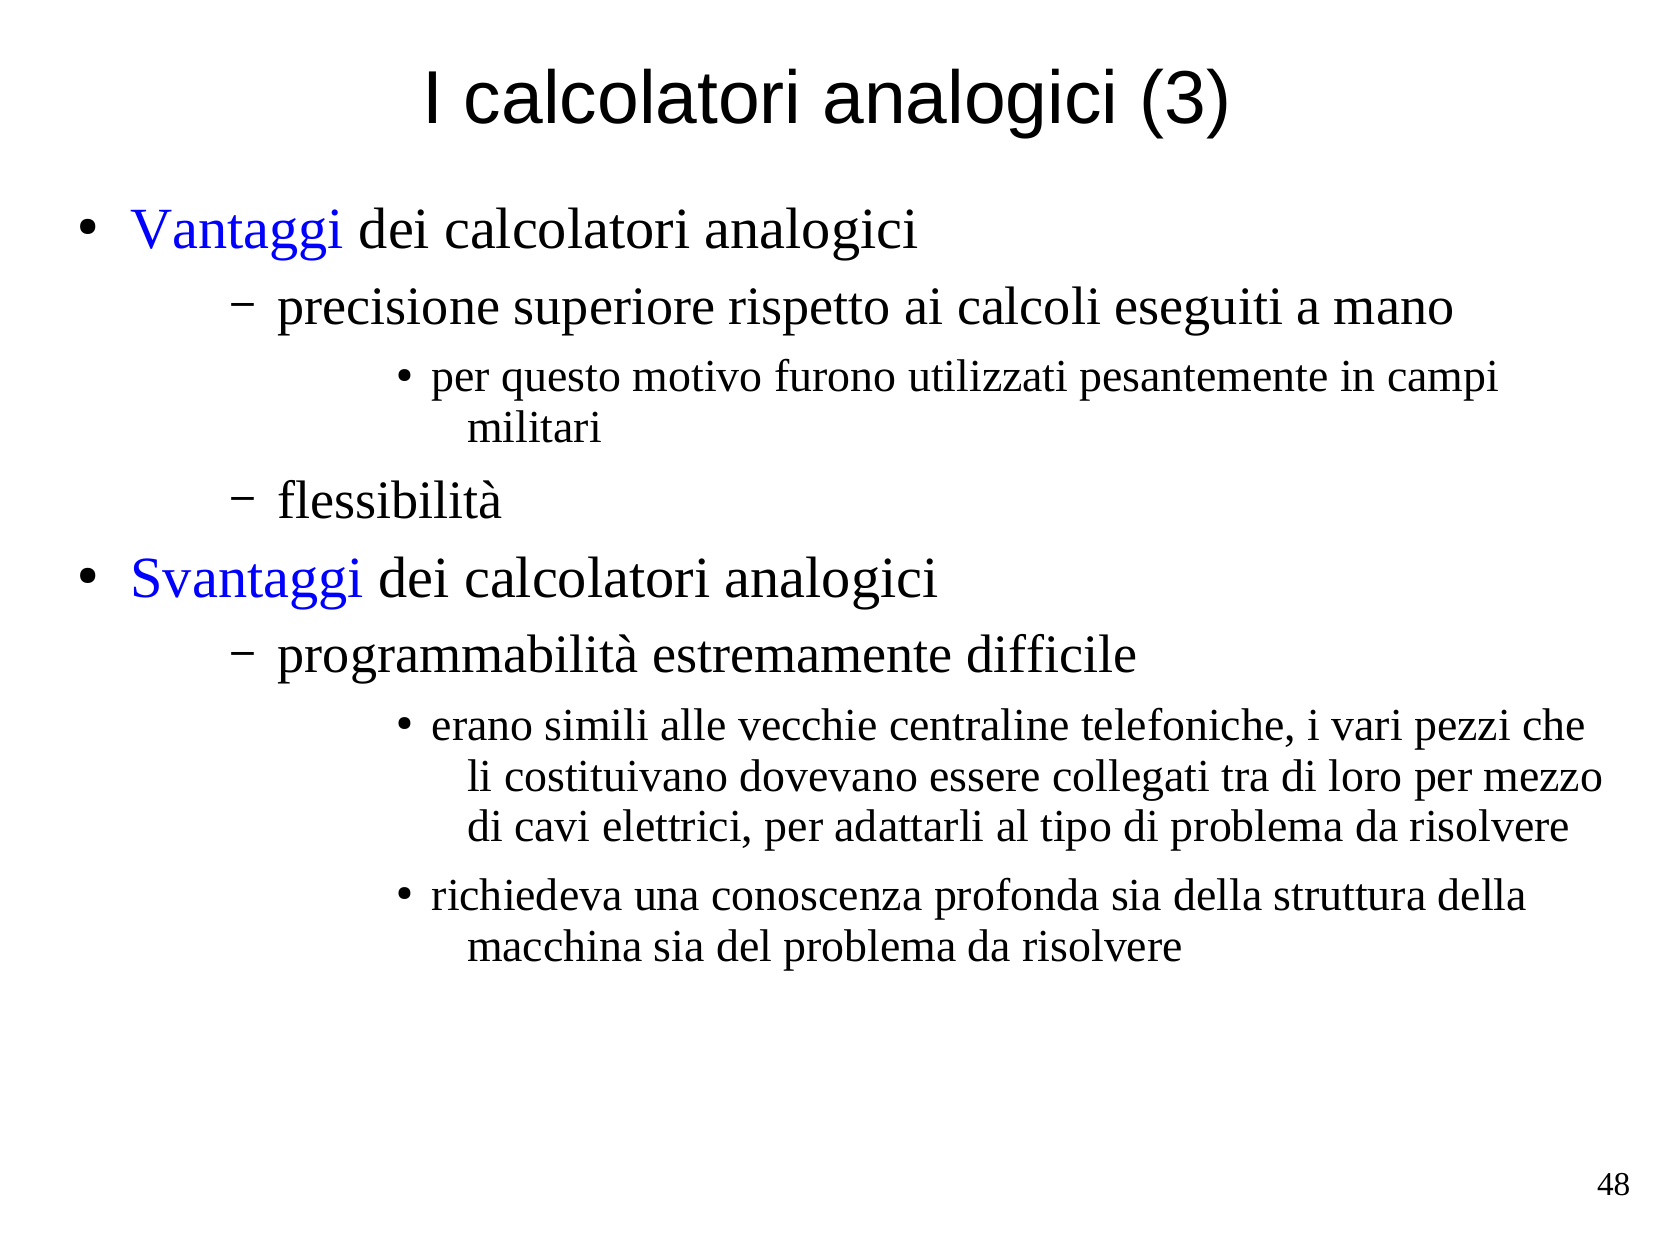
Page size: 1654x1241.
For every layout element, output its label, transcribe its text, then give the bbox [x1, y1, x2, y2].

list Vantaggi dei calcolatori analogici precisione superiore rispetto ai calcoli eseguiti a mano per questo motivo furono utilizzati pesantemente in campi militari flessibilità Svantaggi dei calcolatori analogici programmabilità estremamente difficile erano simili alle vecchie centraline telefoniche, i vari pezzi che li costituivano dovevano essere collegati tra di loro per mezzo di cavi elettrici, per adattarli al tipo di problema da risolvere richiedeva una conoscenza profonda sia della struttura della macchina sia del problema da risolvere [42, 196, 1612, 1187]
title I calcolatori analogici (3) [37, 30, 1617, 166]
